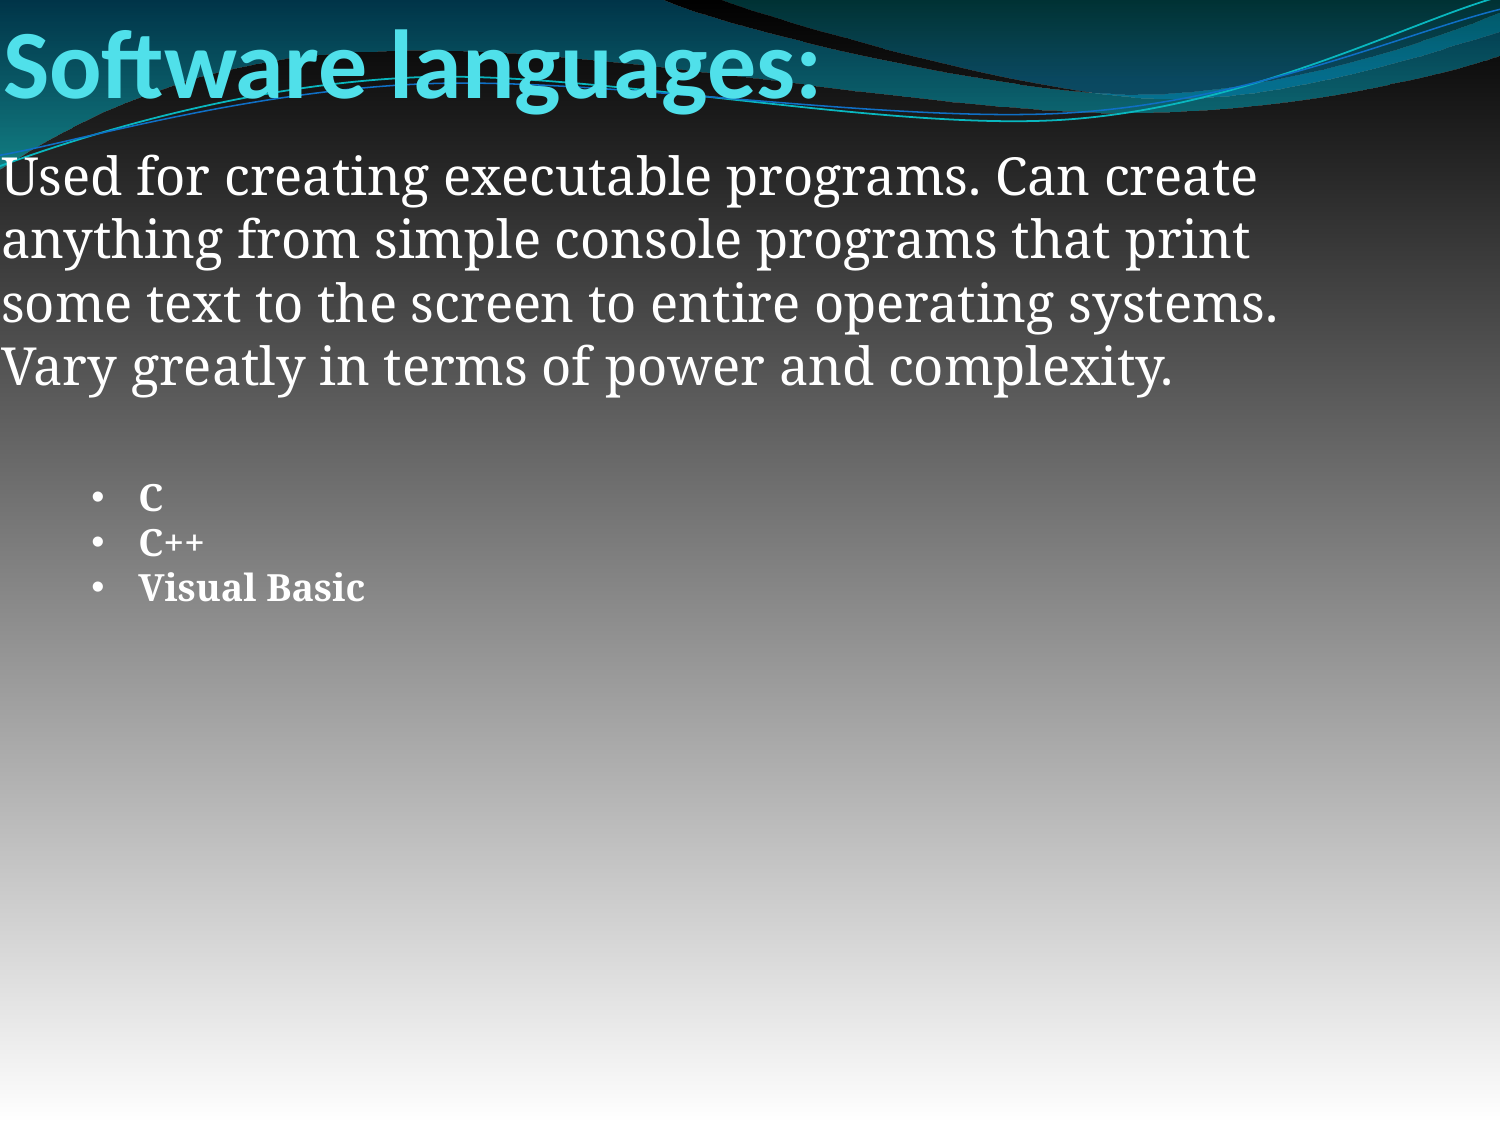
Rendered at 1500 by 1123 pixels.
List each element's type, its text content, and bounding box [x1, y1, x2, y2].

text_box C C++ Visual Basic [76, 466, 1187, 617]
title Software languages: [3, 0, 1279, 119]
subtitle Used for creating executable programs. Can create anything from simple console programs that print some text to the screen to entire operating systems. Vary greatly in terms of power and complexity. [1, 135, 1313, 423]
